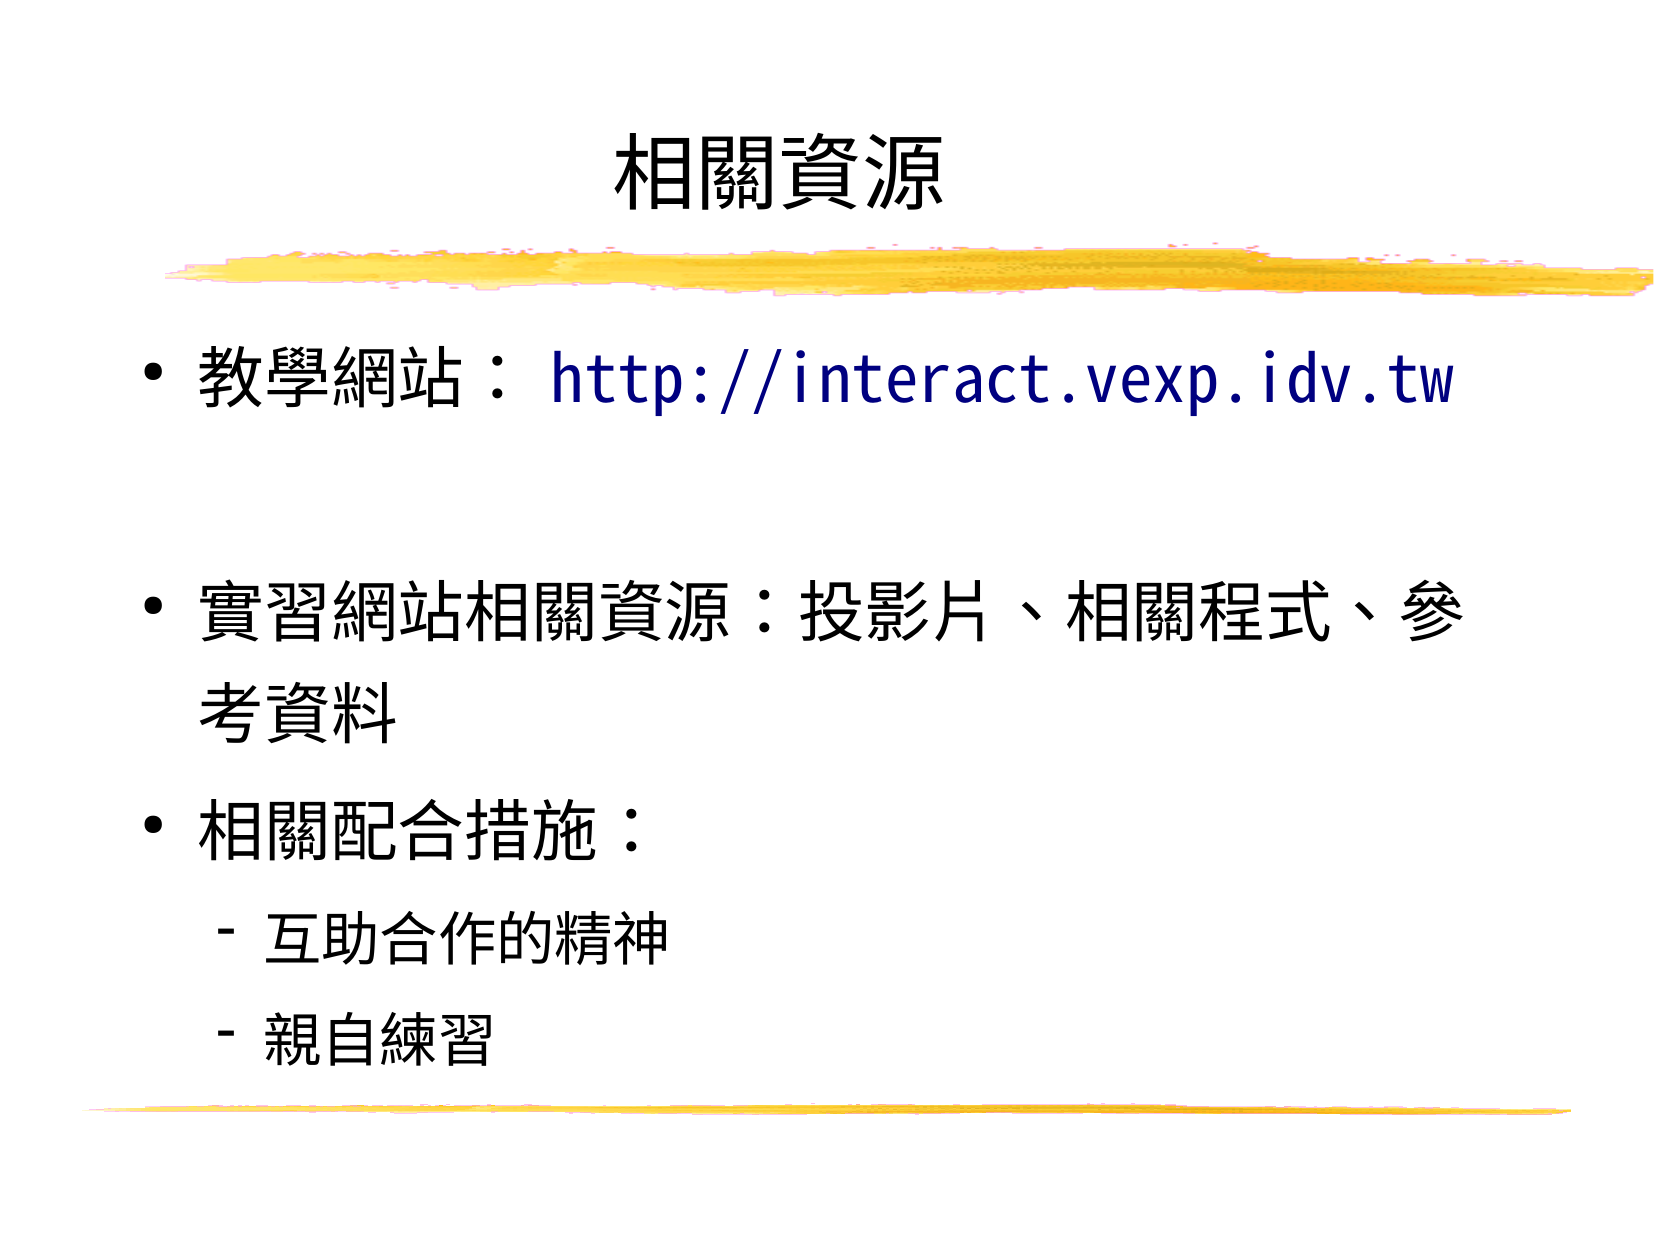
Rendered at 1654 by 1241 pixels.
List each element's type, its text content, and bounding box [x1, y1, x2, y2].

picture [1533, 1102, 1571, 1117]
picture [165, 237, 1654, 308]
picture [82, 1102, 126, 1117]
list 教學網站：http://interact.vexp.idv.tw 實習網站相關資源：投影片、相關程式、參考資料 相關配合措施： 互助合作的精神 親自練習 [126, 311, 1533, 1128]
title 相關資源 [76, 12, 1482, 235]
